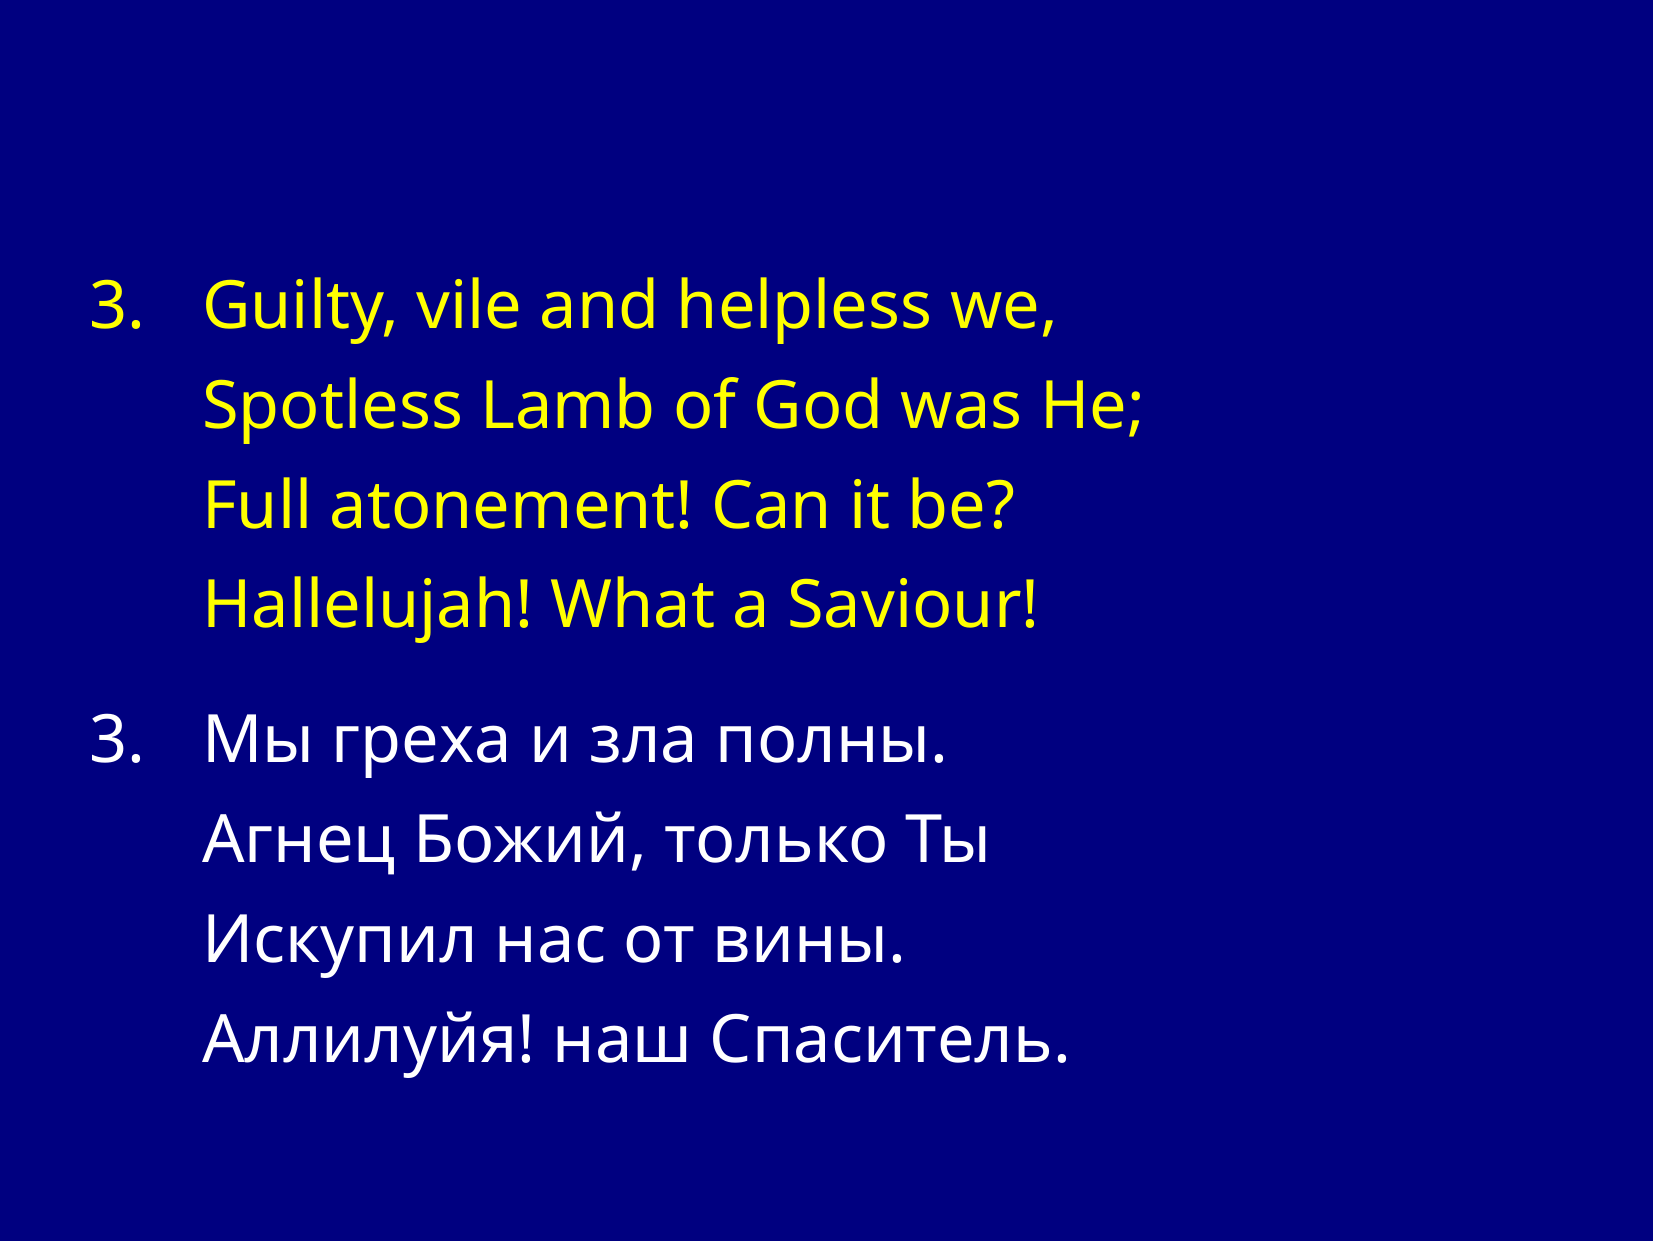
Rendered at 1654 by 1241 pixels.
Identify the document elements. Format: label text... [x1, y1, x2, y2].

text_box 3. Guilty, vile and helpless we, Spotless Lamb of God was He; Full atonement! Can it be? Hallelujah! What a Saviour! [75, 150, 1576, 638]
text_box 3. Мы греха и зла полны. Агнец Божий, только Ты Искупил нас от вины. Аллилуйя! наш Спаситель. [75, 675, 1576, 1163]
